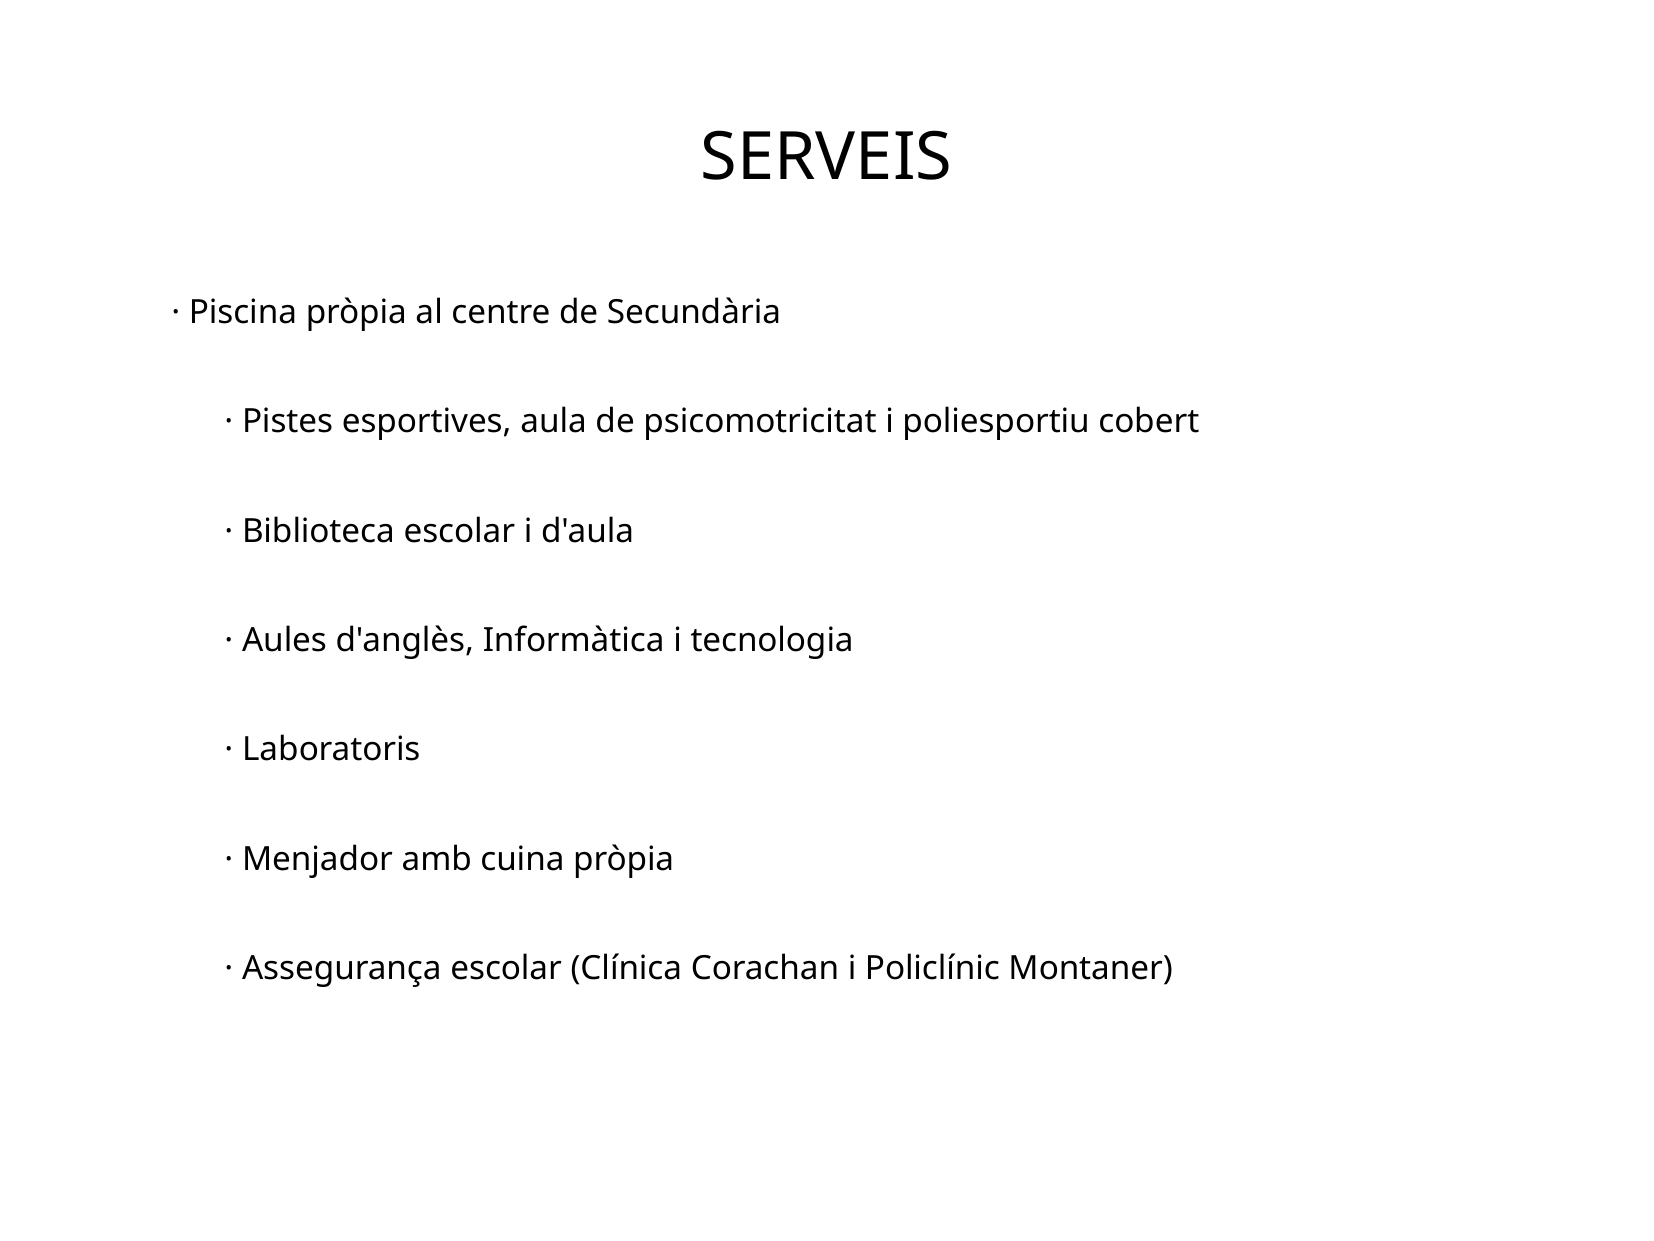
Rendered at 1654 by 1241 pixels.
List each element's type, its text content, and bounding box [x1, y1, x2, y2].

list · Piscina pròpia al centre de Secundària · Pistes esportives, aula de psicomotricitat i poliesportiu cobert · Biblioteca escolar i d'aula · Aules d'anglès, Informàtica i tecnologia · Laboratoris · Menjador amb cuina pròpia · Assegurança escolar (Clínica Corachan i Policlínic Montaner) [82, 290, 1571, 1241]
title SERVEIS [82, 49, 1571, 257]
